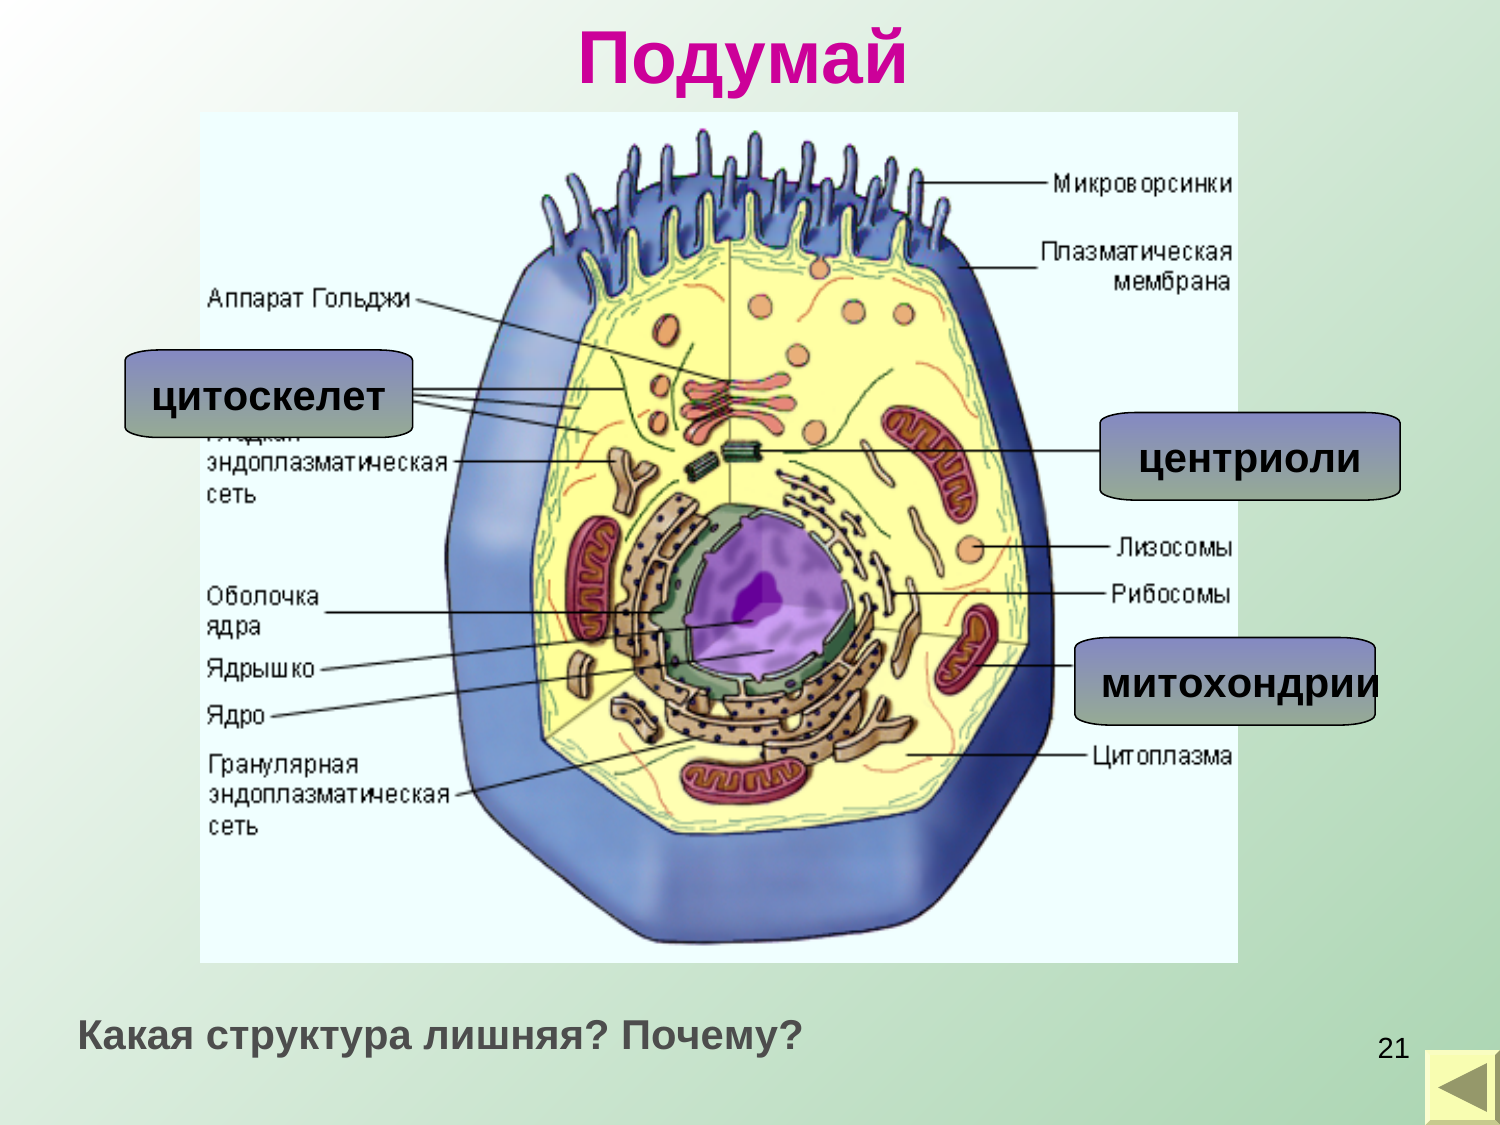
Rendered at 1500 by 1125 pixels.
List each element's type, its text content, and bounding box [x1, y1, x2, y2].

text_box Какая структура лишняя? Почему? [62, 999, 963, 1066]
text_box [1427, 1050, 1500, 1125]
text_box цитоскелет [125, 349, 413, 438]
text_box митохондрии [1074, 637, 1376, 726]
text_box Подумай [562, 1, 946, 107]
picture [200, 112, 1238, 963]
text_box центриоли [1100, 412, 1401, 501]
